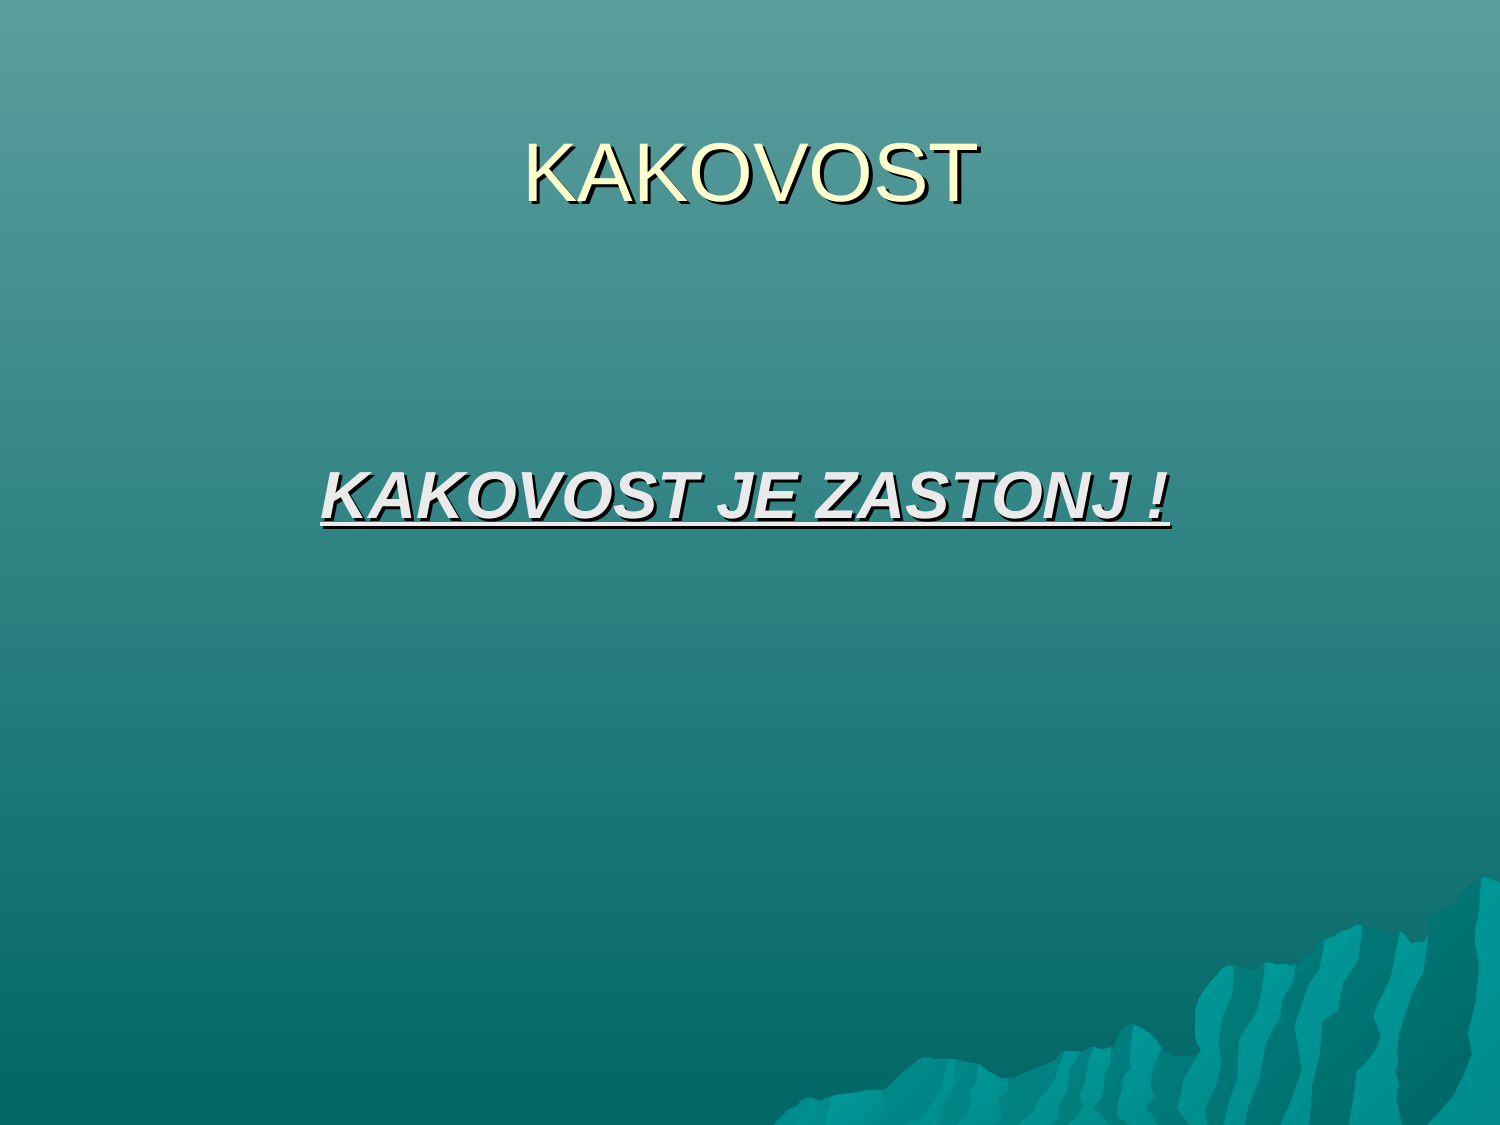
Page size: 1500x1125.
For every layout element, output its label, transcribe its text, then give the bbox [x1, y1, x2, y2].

list KAKOVOST JE ZASTONJ ! [64, 444, 1426, 1006]
title KAKOVOST [76, 45, 1425, 291]
